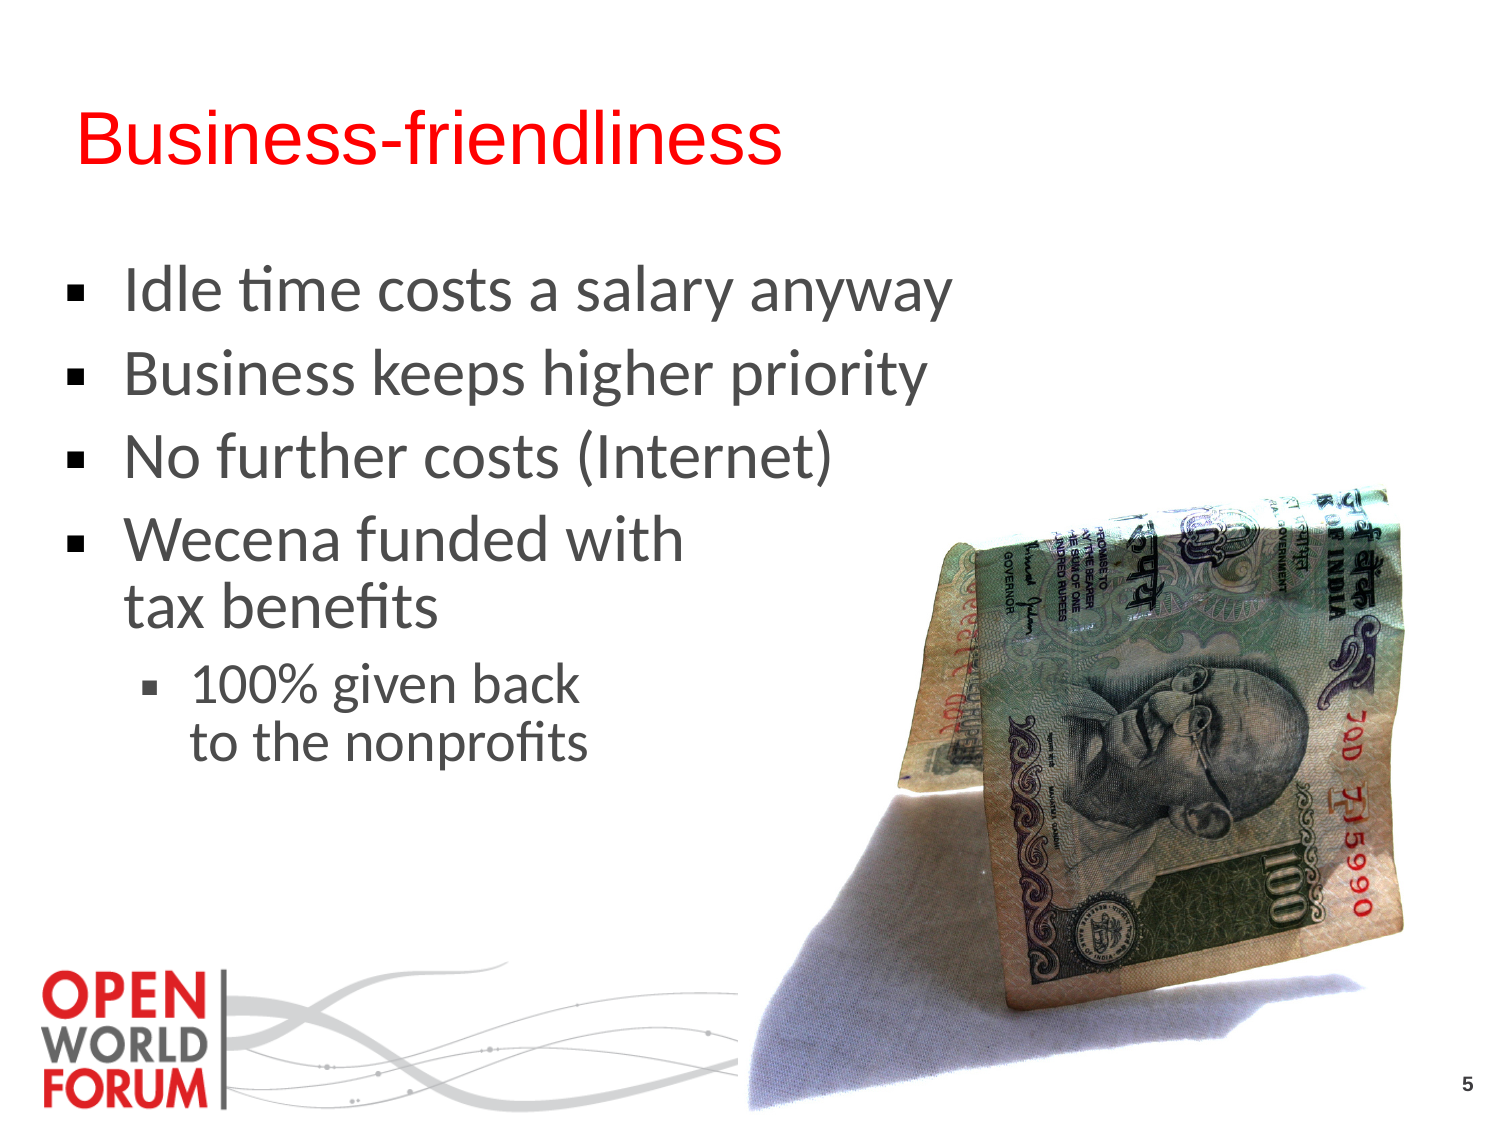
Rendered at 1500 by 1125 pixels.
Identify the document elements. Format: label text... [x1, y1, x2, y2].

title Business-friendliness [75, 44, 1425, 233]
picture [41, 472, 1425, 1125]
list Idle time costs a salary anyway Business keeps higher priority No further costs (Internet) Wecena funded with tax benefits 100% given back to the nonprofits [67, 261, 1418, 1004]
